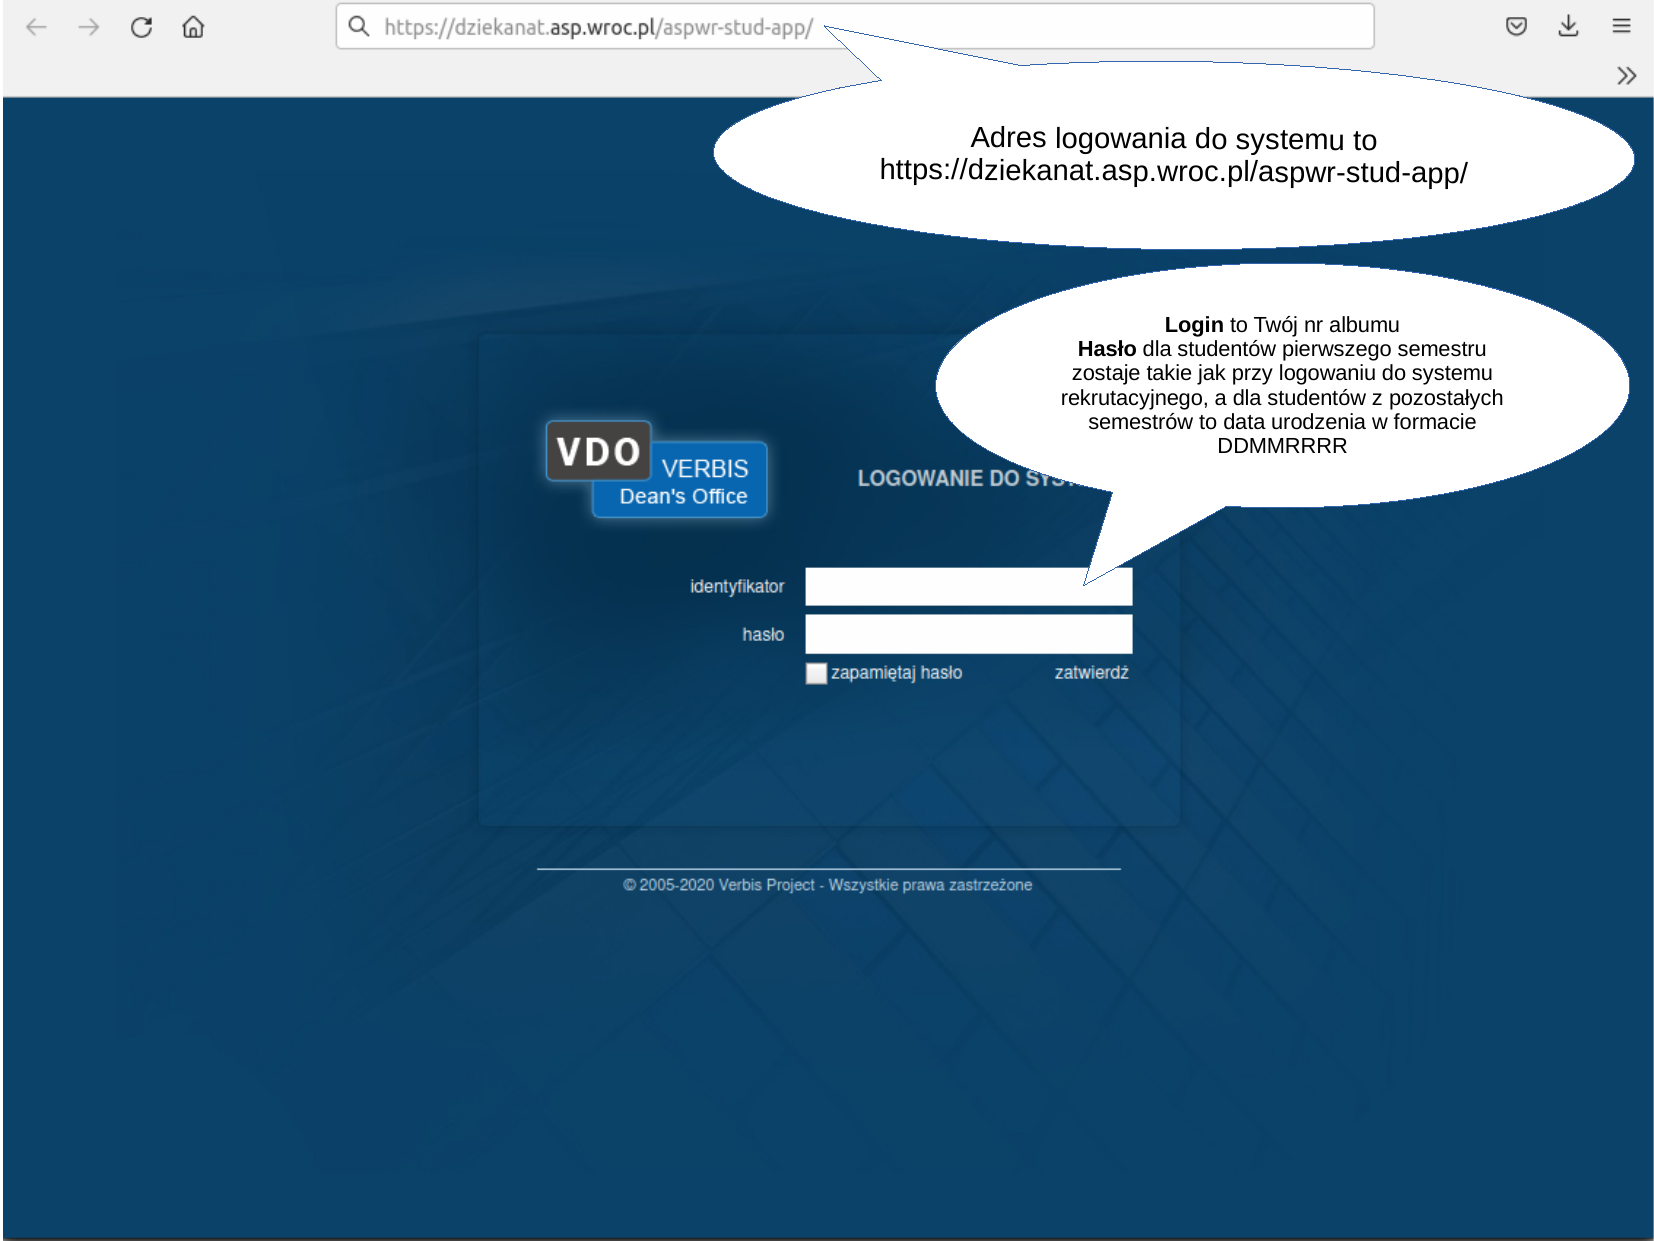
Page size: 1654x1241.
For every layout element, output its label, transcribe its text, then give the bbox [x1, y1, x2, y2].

text_box Login to Twój nr albumu Hasło dla studentów pierwszego semestru zostaje takie jak przy logowaniu do systemu rekrutacyjnego, a dla studentów z pozostałych semestrów to data urodzenia w formacie DDMMRRRR [935, 263, 1630, 586]
text_box Adres logowania do systemu to https://dziekanat.asp.wroc.pl/aspwr-stud-app/ [713, 25, 1635, 250]
picture [3, 0, 1654, 1241]
